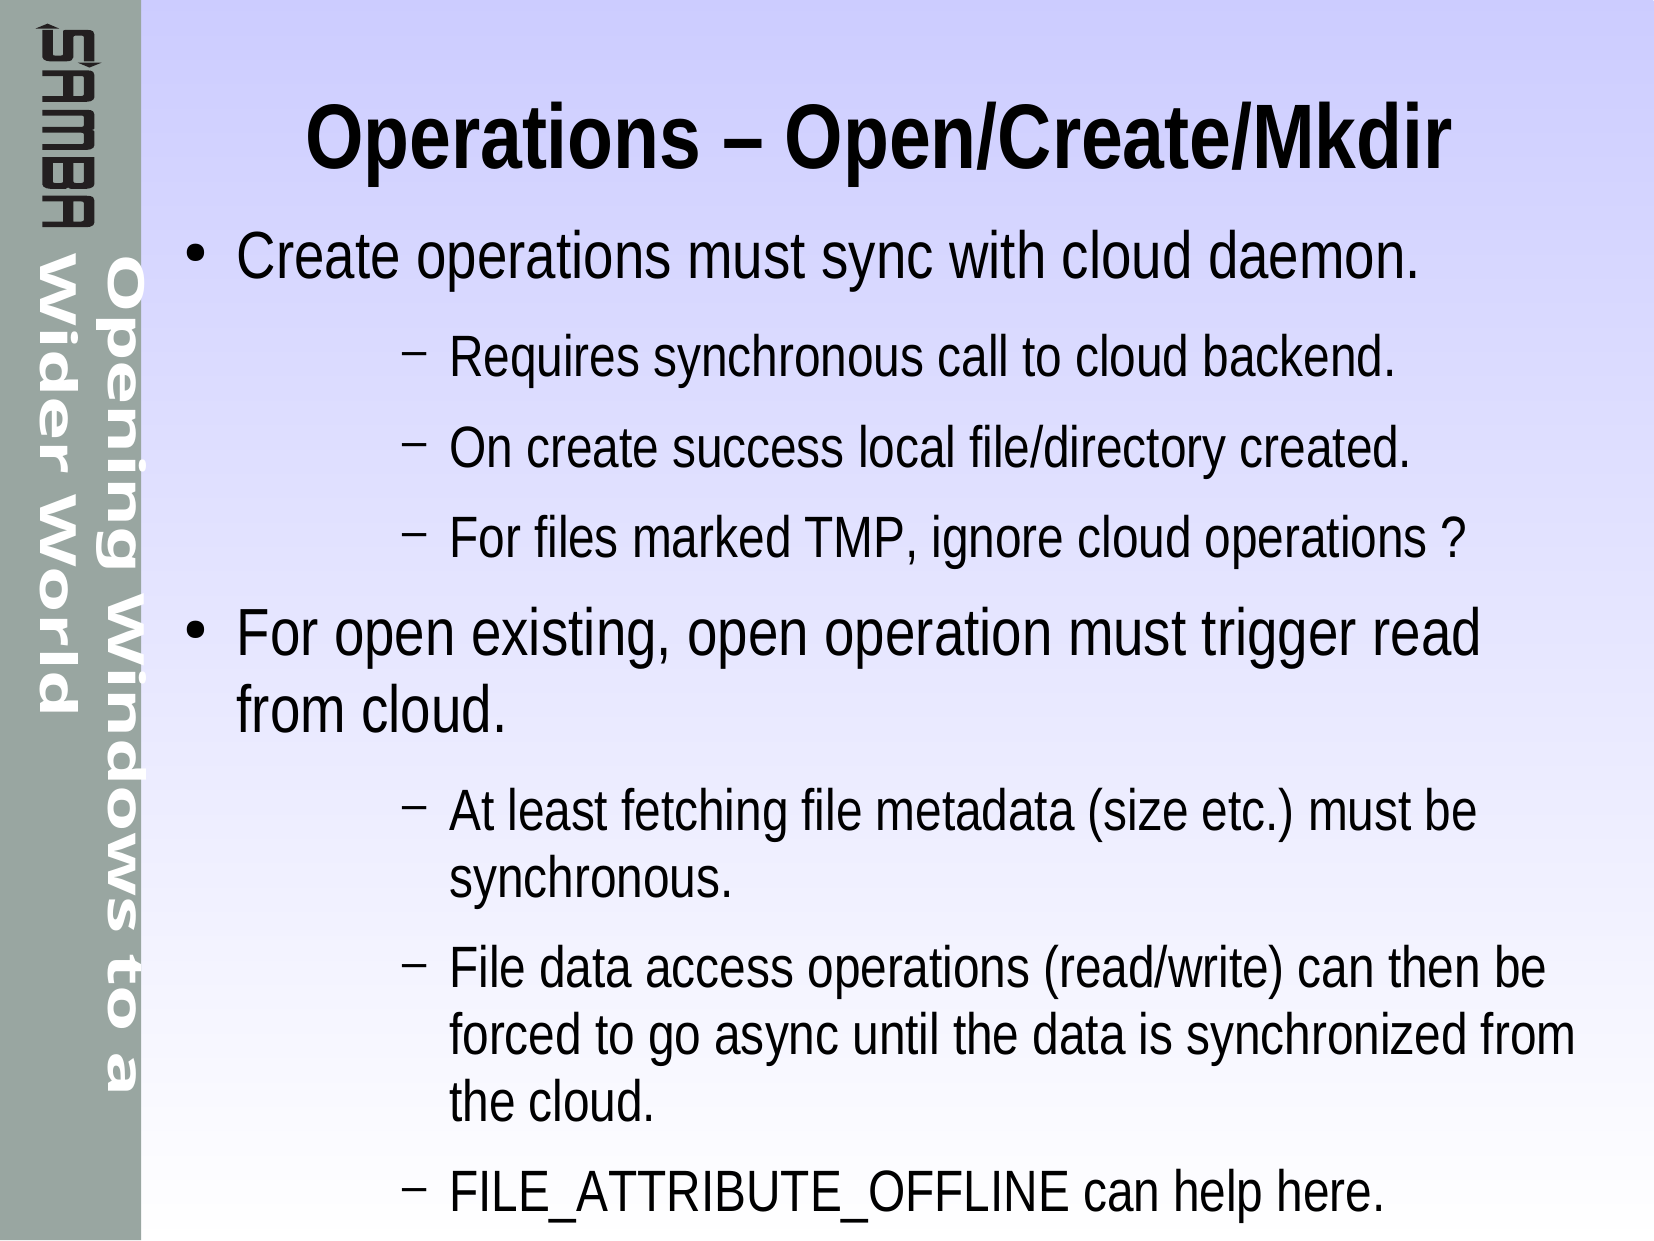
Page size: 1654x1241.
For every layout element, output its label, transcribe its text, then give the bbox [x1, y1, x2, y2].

list Create operations must sync with cloud daemon. Requires synchronous call to cloud backend. On create success local file/directory created. For files marked TMP, ignore cloud operations ? For open existing, open operation must trigger read from cloud. At least fetching file metadata (size etc.) must be synchronous. File data access operations (read/write) can then be forced to go async until the data is synchronized from the cloud. FILE_ATTRIBUTE_OFFLINE can help here. [165, 215, 1578, 1227]
title Operations – Open/Create/Mkdir [173, 31, 1586, 239]
